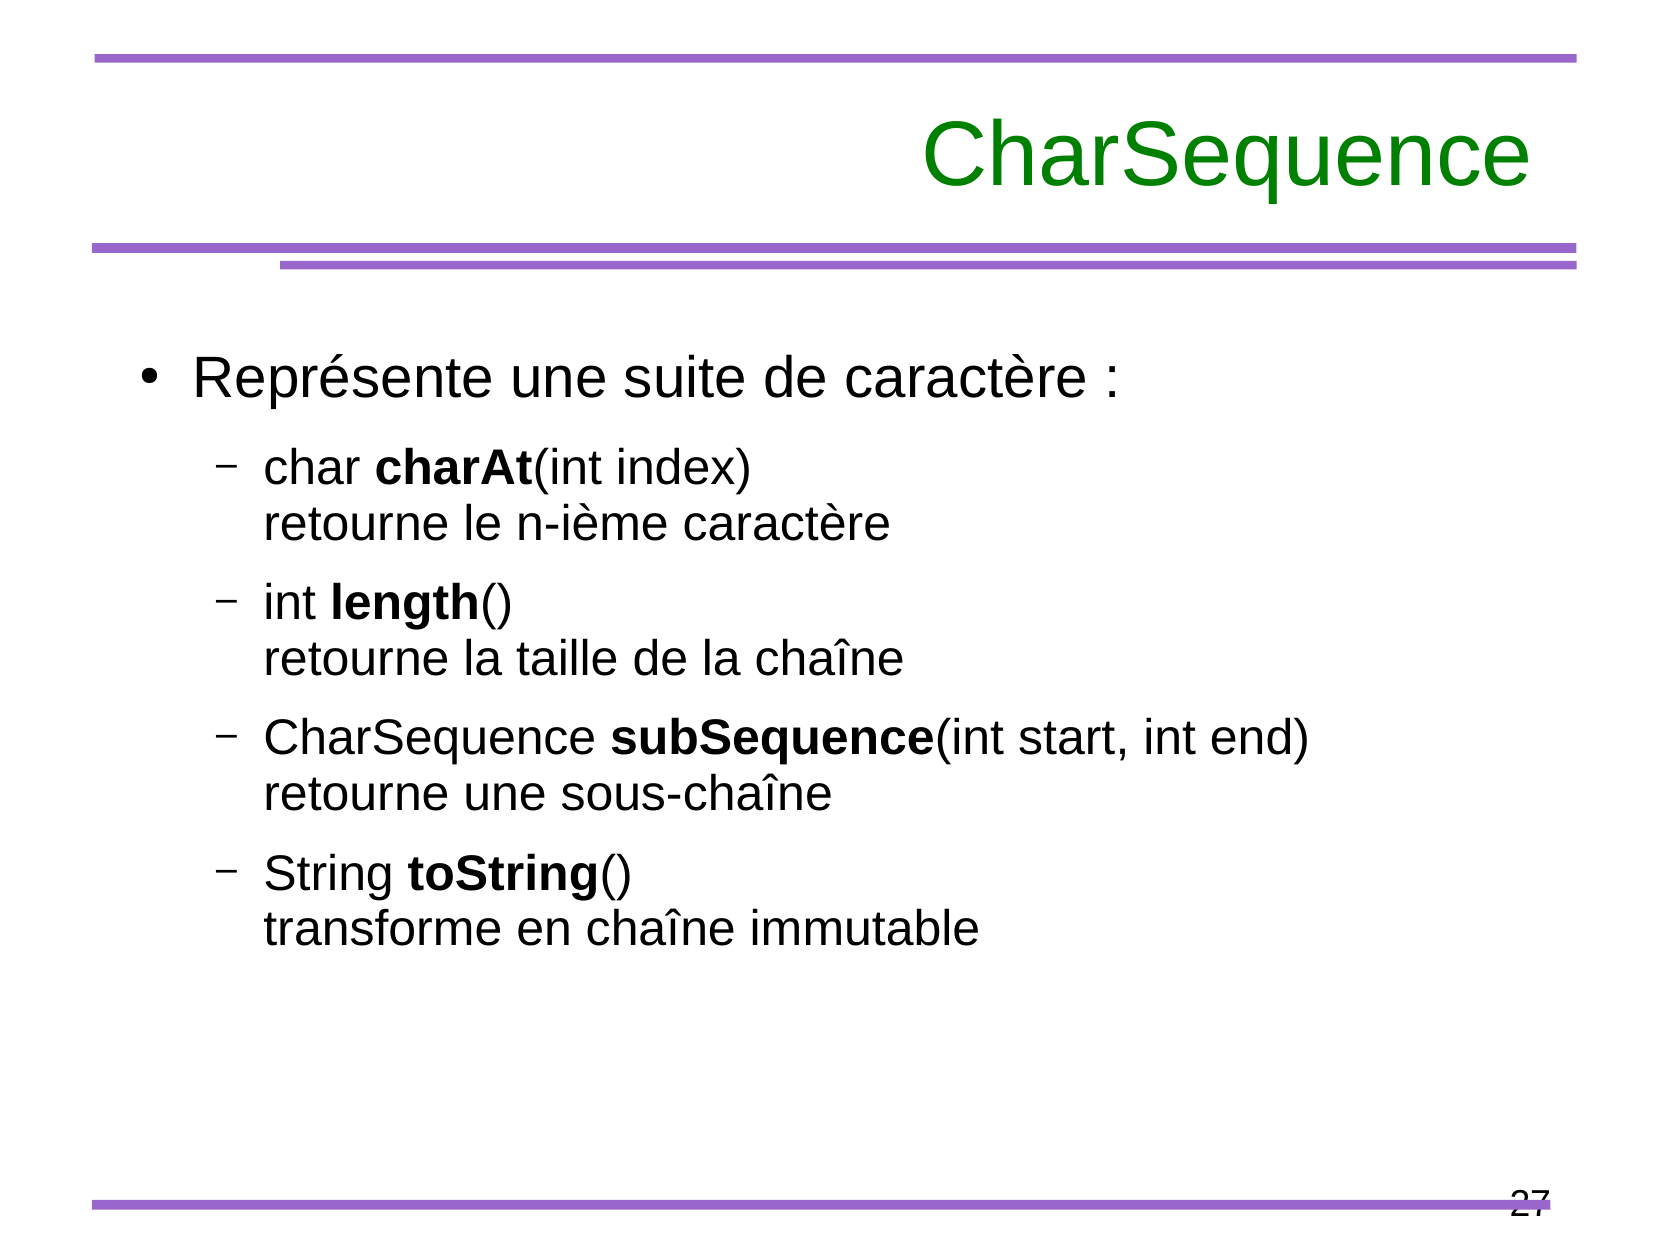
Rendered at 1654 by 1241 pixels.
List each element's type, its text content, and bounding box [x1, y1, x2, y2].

title CharSequence [121, 49, 1534, 257]
list Représente une suite de caractère : char charAt(int index) retourne le n-ième caractère int length() retourne la taille de la chaîne CharSequence subSequence(int start, int end) retourne une sous-chaîne String toString() transforme en chaîne immutable [121, 344, 1534, 1127]
